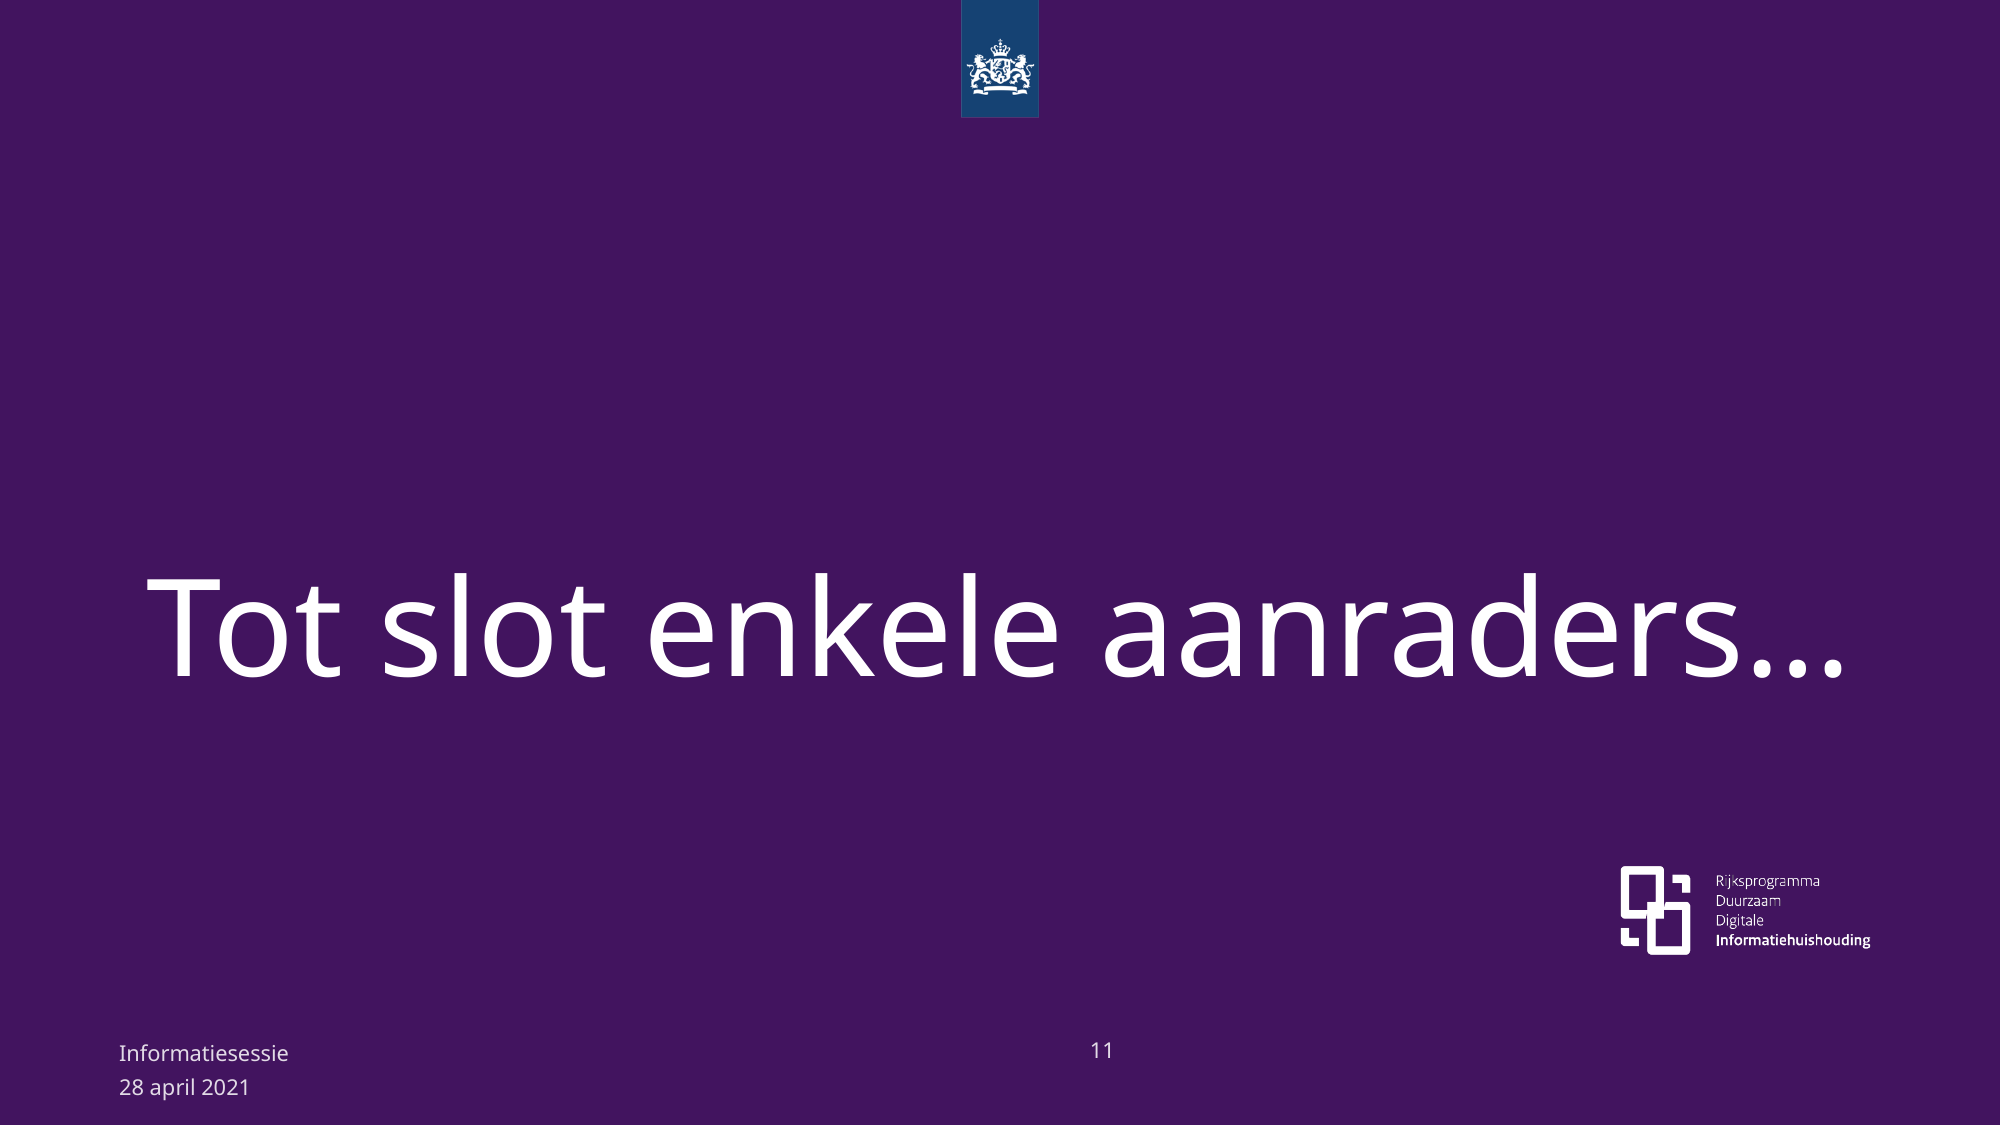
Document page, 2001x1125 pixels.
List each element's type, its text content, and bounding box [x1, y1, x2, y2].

title Tot slot enkele aanraders… [104, 275, 1896, 714]
text_box Informatiesessie [104, 1020, 925, 1074]
text_box 11 [1074, 1020, 1897, 1074]
text_box 28 april 2021 [104, 1074, 925, 1117]
